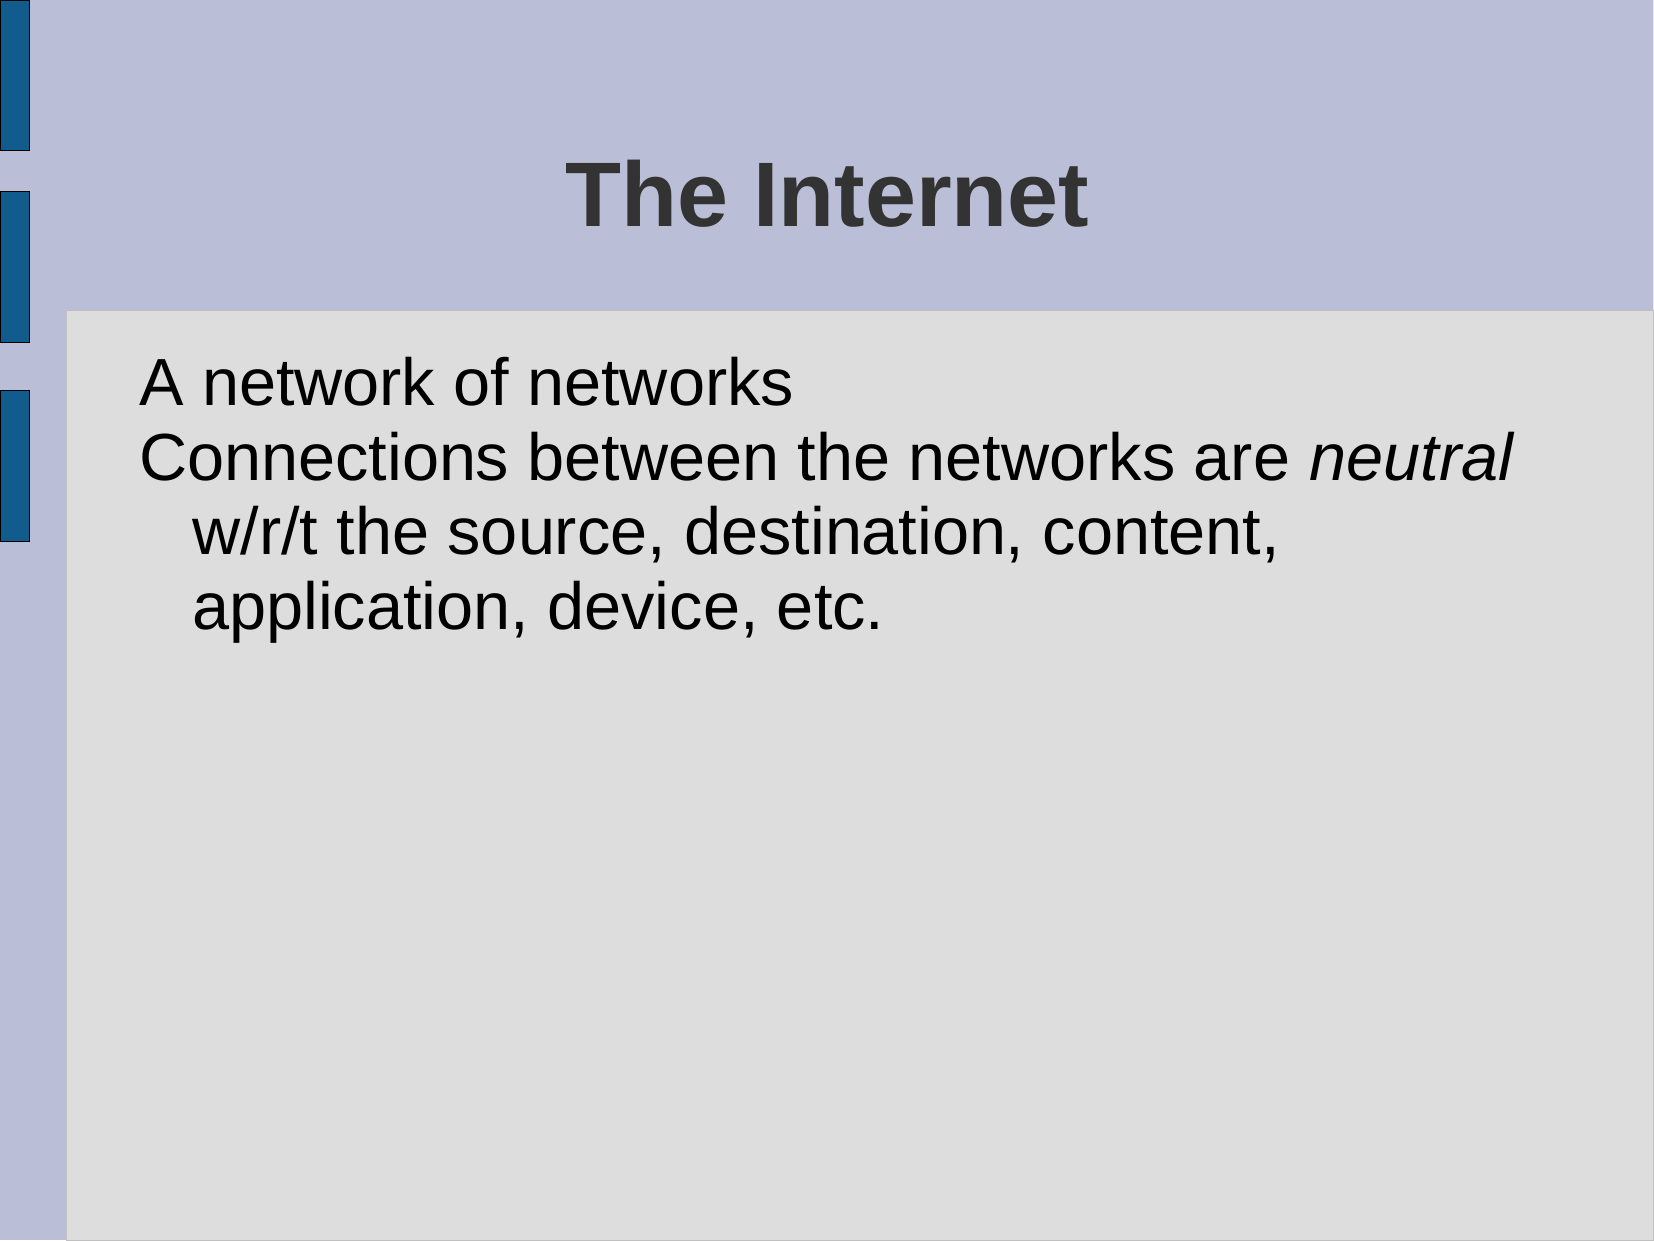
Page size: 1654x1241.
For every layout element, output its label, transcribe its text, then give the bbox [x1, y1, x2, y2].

title The Internet [121, 91, 1534, 299]
list A network of networks Connections between the networks are neutral w/r/t the source, destination, content, application, device, etc. [121, 344, 1534, 1127]
